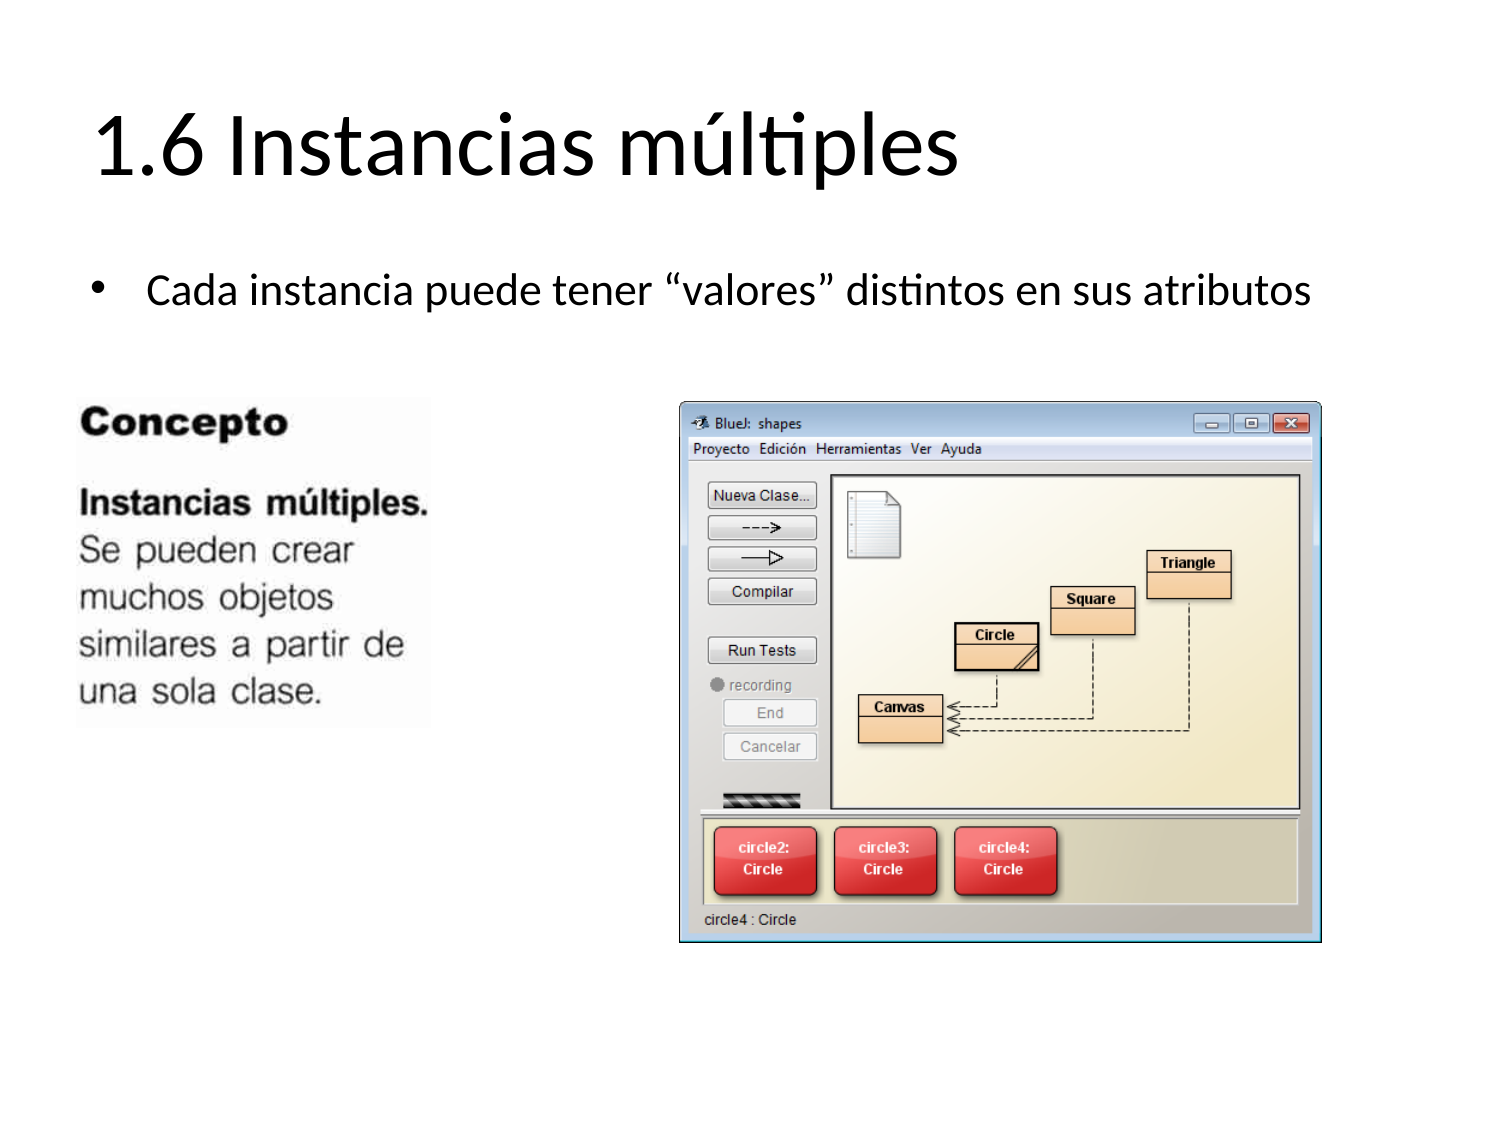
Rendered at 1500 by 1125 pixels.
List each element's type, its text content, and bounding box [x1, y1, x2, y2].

picture [76, 397, 431, 728]
picture [679, 401, 1322, 943]
title 1.6 Instancias múltiples [75, 45, 1426, 233]
list Cada instancia puede tener “valores” distintos en sus atributos [75, 262, 1426, 351]
